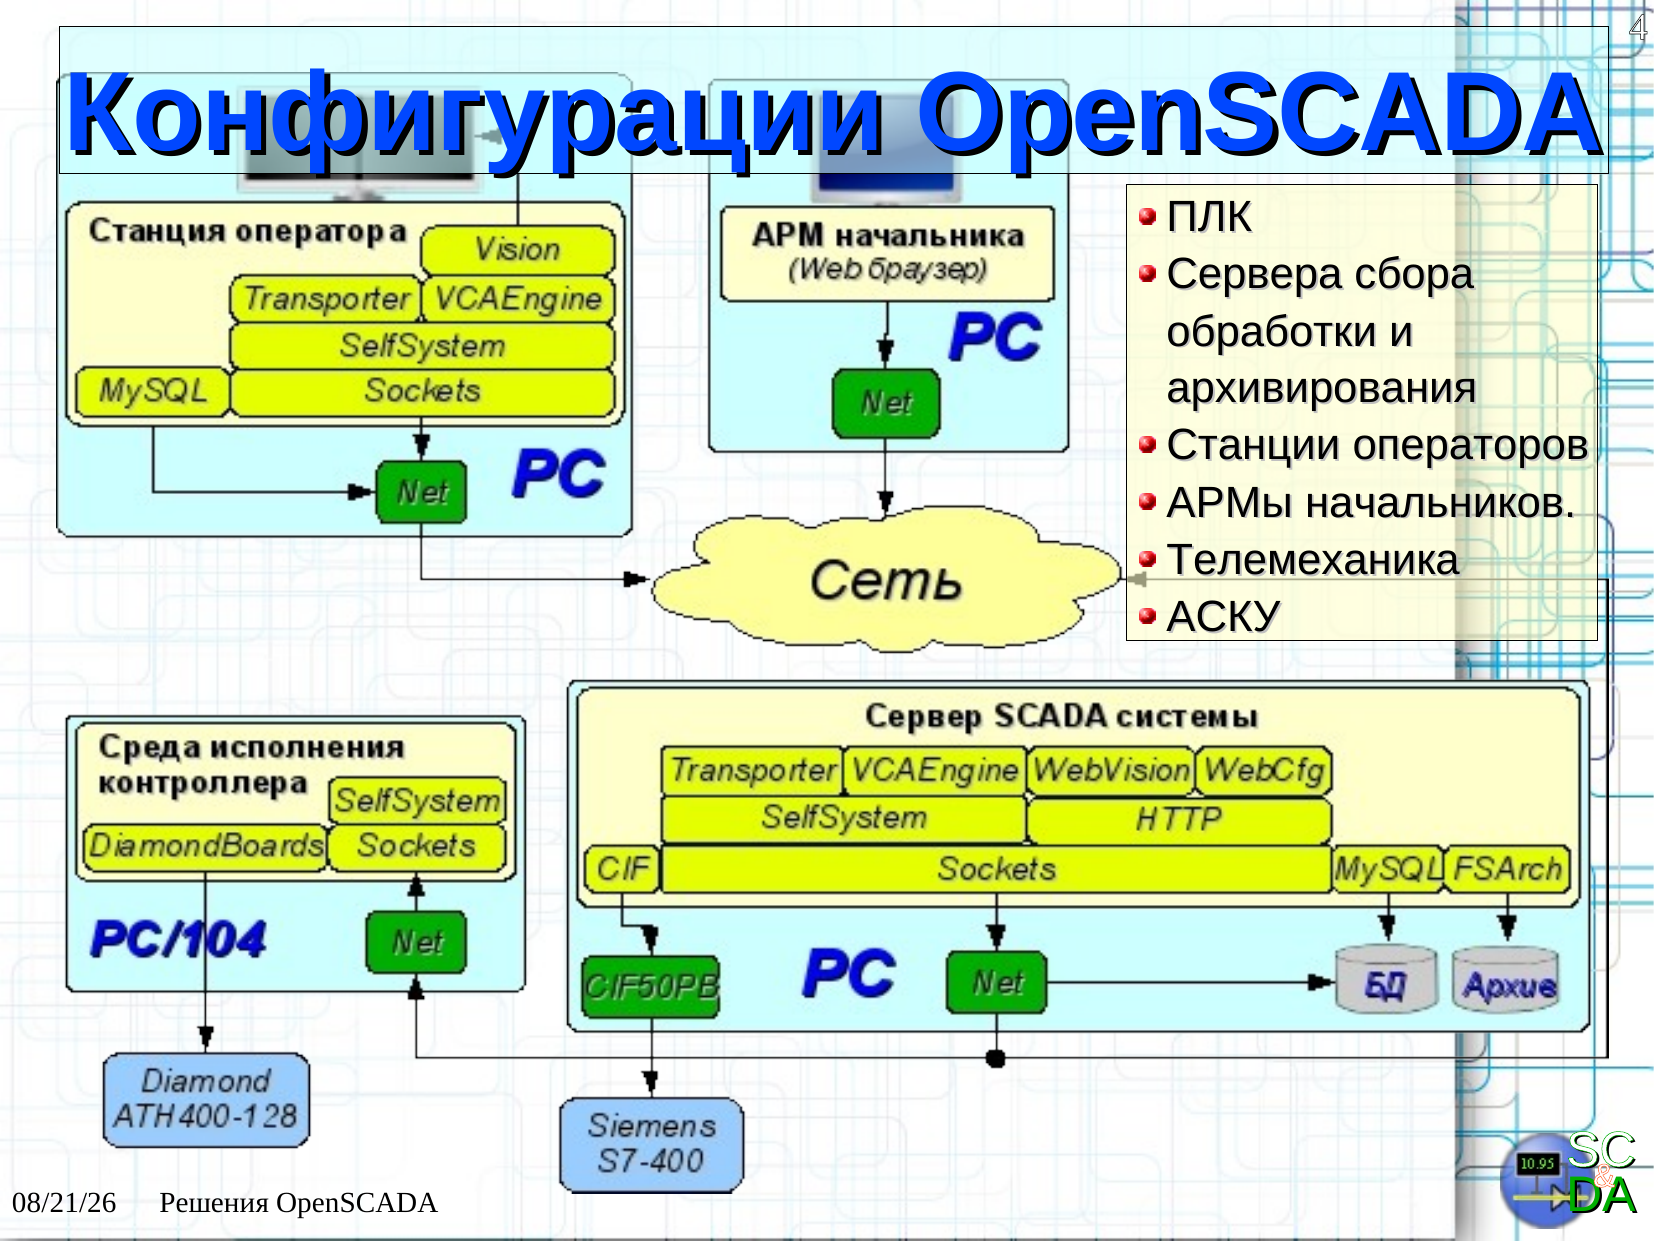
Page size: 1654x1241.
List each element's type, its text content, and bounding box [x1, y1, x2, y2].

title Конфигурации OpenSCADA [59, 37, 1609, 164]
list ПЛК Сервера сбора обработки и архивирования Станции операторов АРМы начальников. Телемеханика АСКУ [1126, 184, 1598, 633]
picture [0, 0, 1654, 1241]
